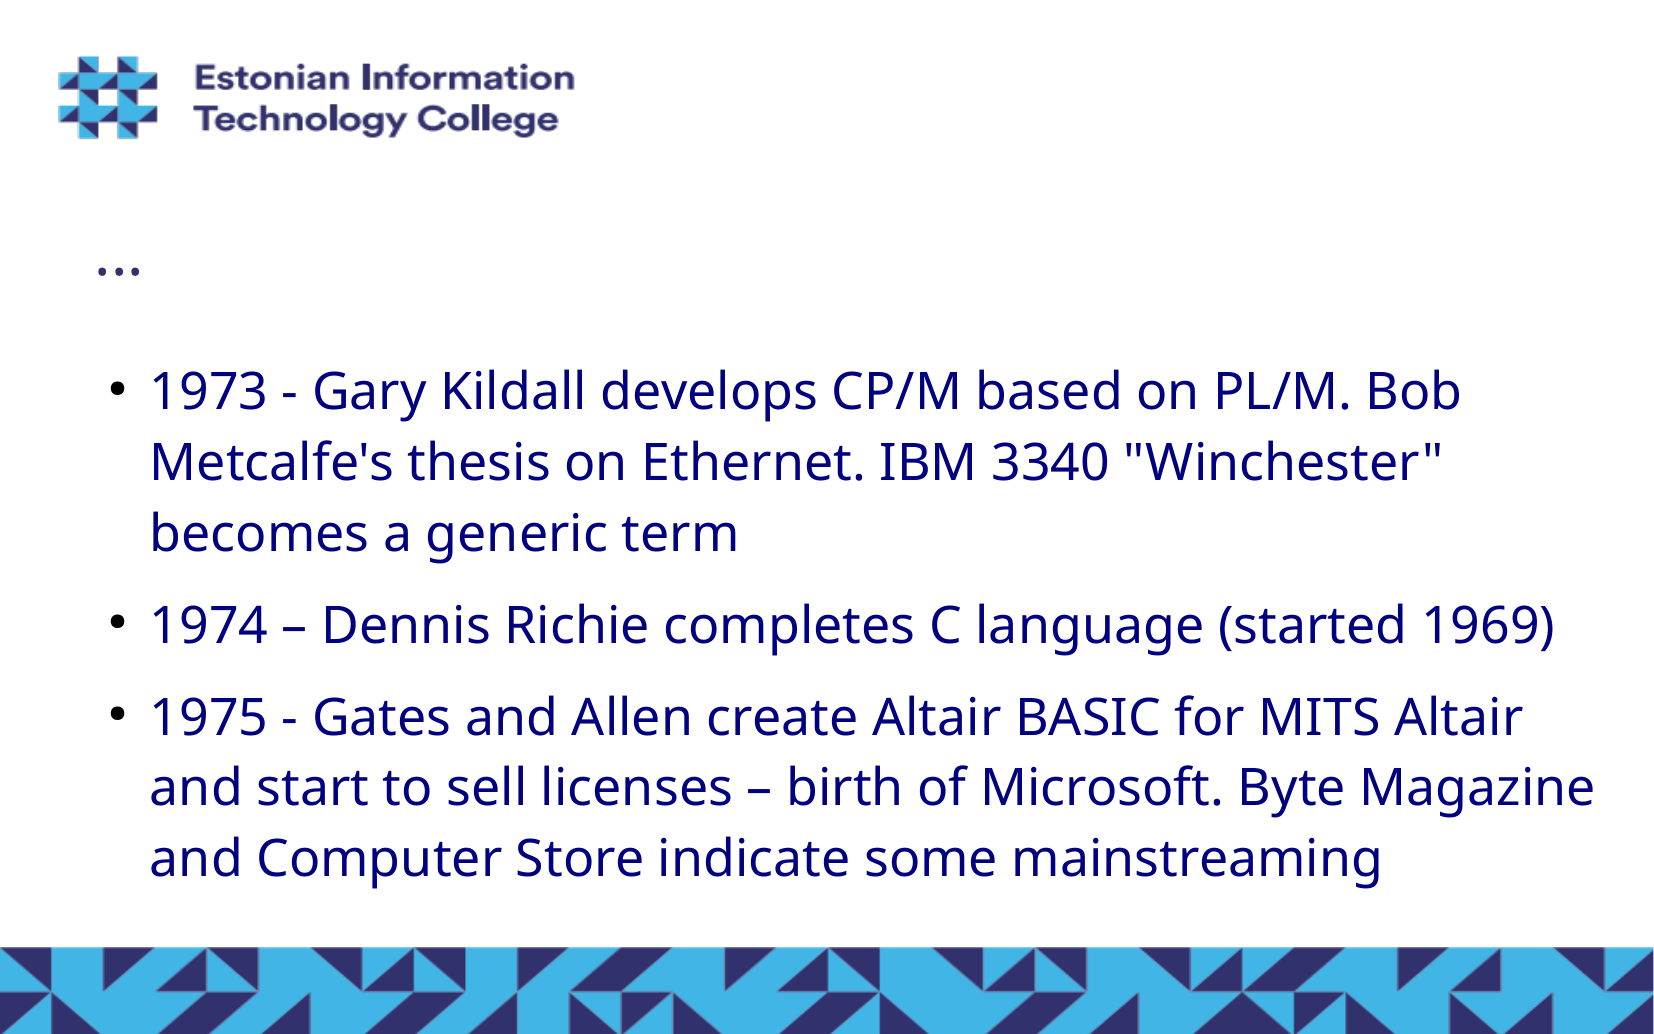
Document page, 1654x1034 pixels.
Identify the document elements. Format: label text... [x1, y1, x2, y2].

list 1973 - Gary Kildall develops CP/M based on PL/M. Bob Metcalfe's thesis on Ethernet. IBM 3340 "Winchester" becomes a generic term 1974 – Dennis Richie completes C language (started 1969) 1975 - Gates and Allen create Altair BASIC for MITS Altair and start to sell licenses – birth of Microsoft. Byte Magazine and Computer Store indicate some mainstreaming [94, 354, 1607, 922]
title ... [94, 165, 1231, 338]
